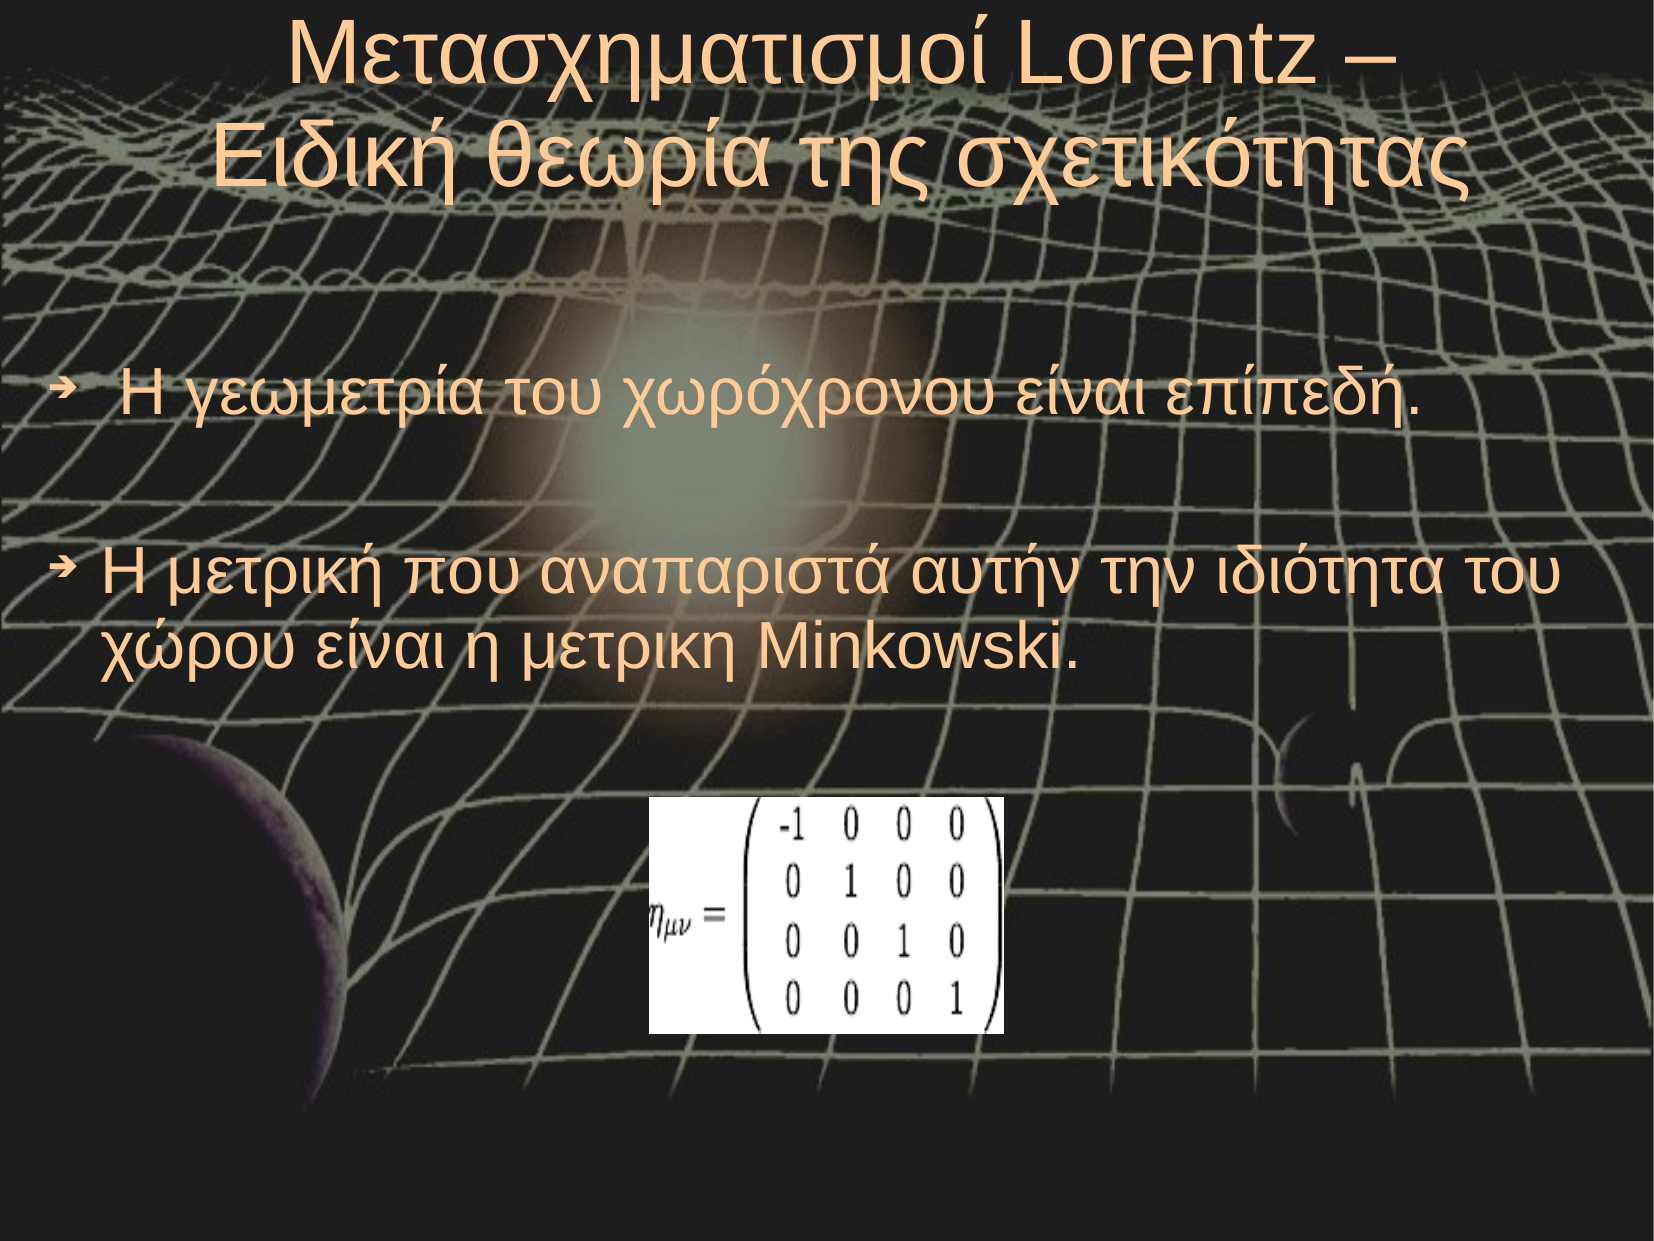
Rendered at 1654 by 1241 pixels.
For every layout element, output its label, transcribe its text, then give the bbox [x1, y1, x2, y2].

title Μετασχηματισμοί Lorentz – Ειδική θεωρία της σχετικότητας [147, 0, 1536, 208]
picture [649, 797, 1004, 1034]
picture [0, 0, 1654, 1241]
list Η γεωμετρία του χωρόχρονου είναι επίπεδή. Η μετρική που αναπαριστά αυτήν την ιδιότητα του χώρου είναι η μετρικη Minkowski. [29, 354, 1654, 1241]
